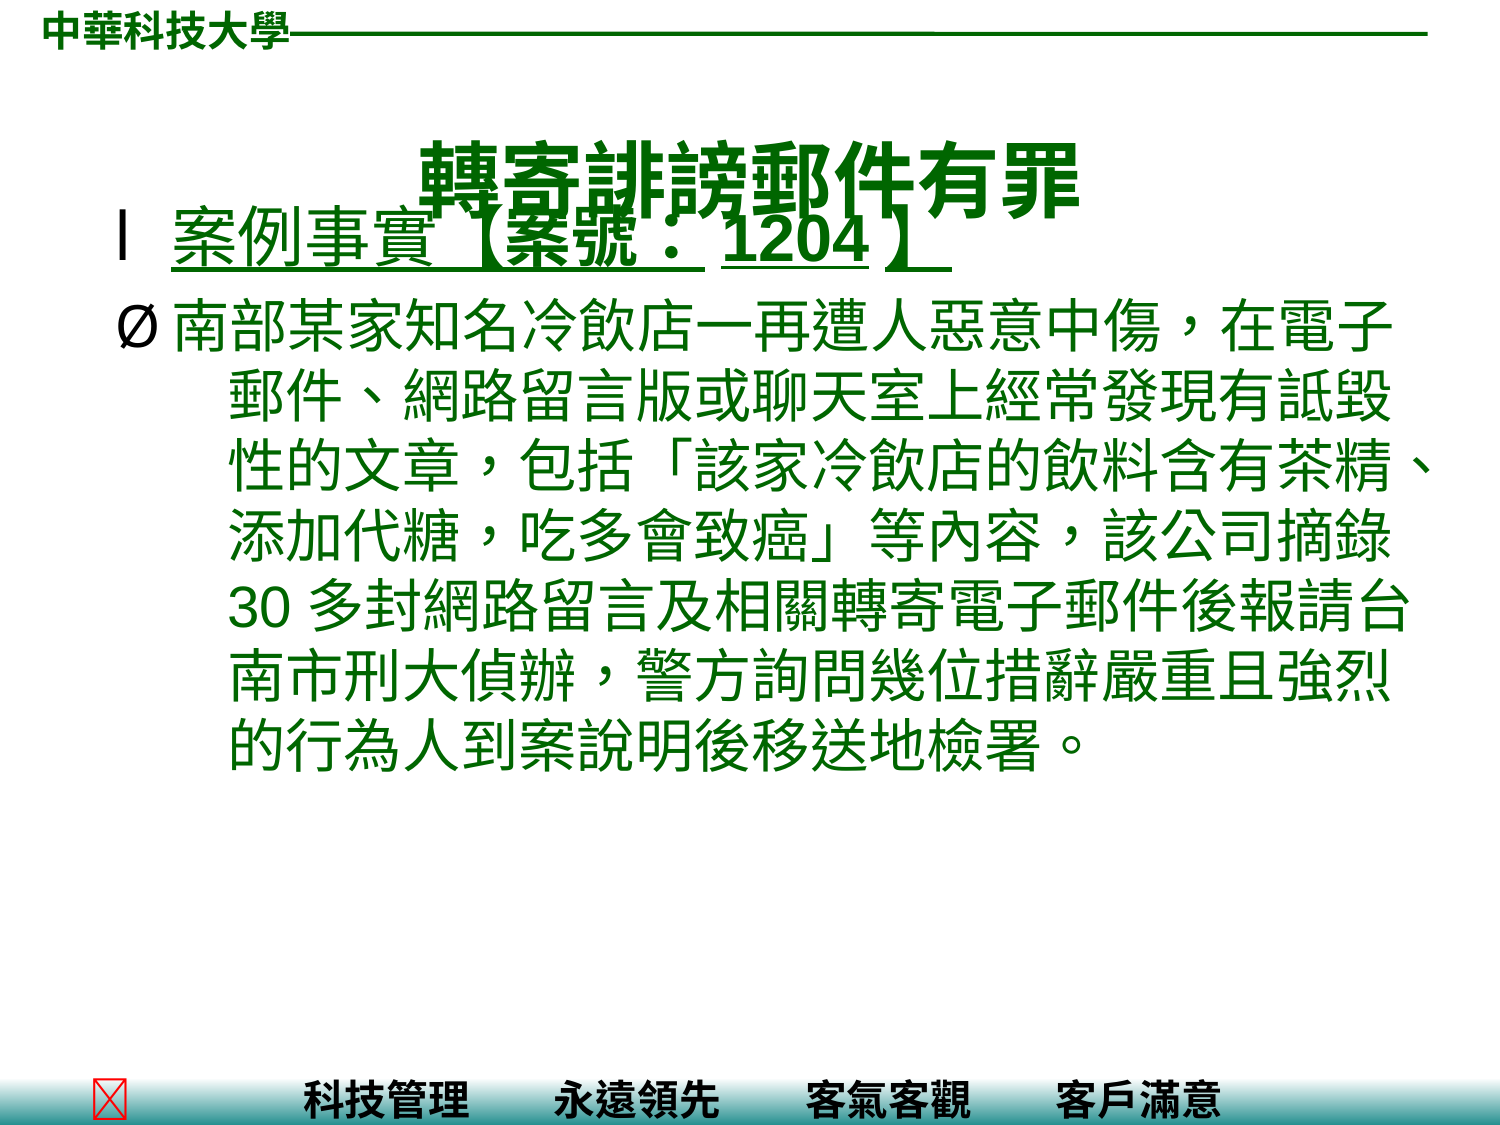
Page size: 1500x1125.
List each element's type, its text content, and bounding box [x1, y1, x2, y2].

list 案例事實【案號：1204】 南部某家知名冷飲店一再遭人惡意中傷，在電子郵件、網路留言版或聊天室上經常發現有詆毀性的文章，包括「該家冷飲店的飲料含有茶精、添加代糖，吃多會致癌」等內容，該公司摘錄 30多封網路留言及相關轉寄電子郵件後報請台南市刑大偵辦，警方詢問幾位措辭嚴重且強烈的行為人到案說明後移送地檢署。 [99, 187, 1450, 1030]
title 轉寄誹謗郵件有罪 [75, 121, 1426, 187]
